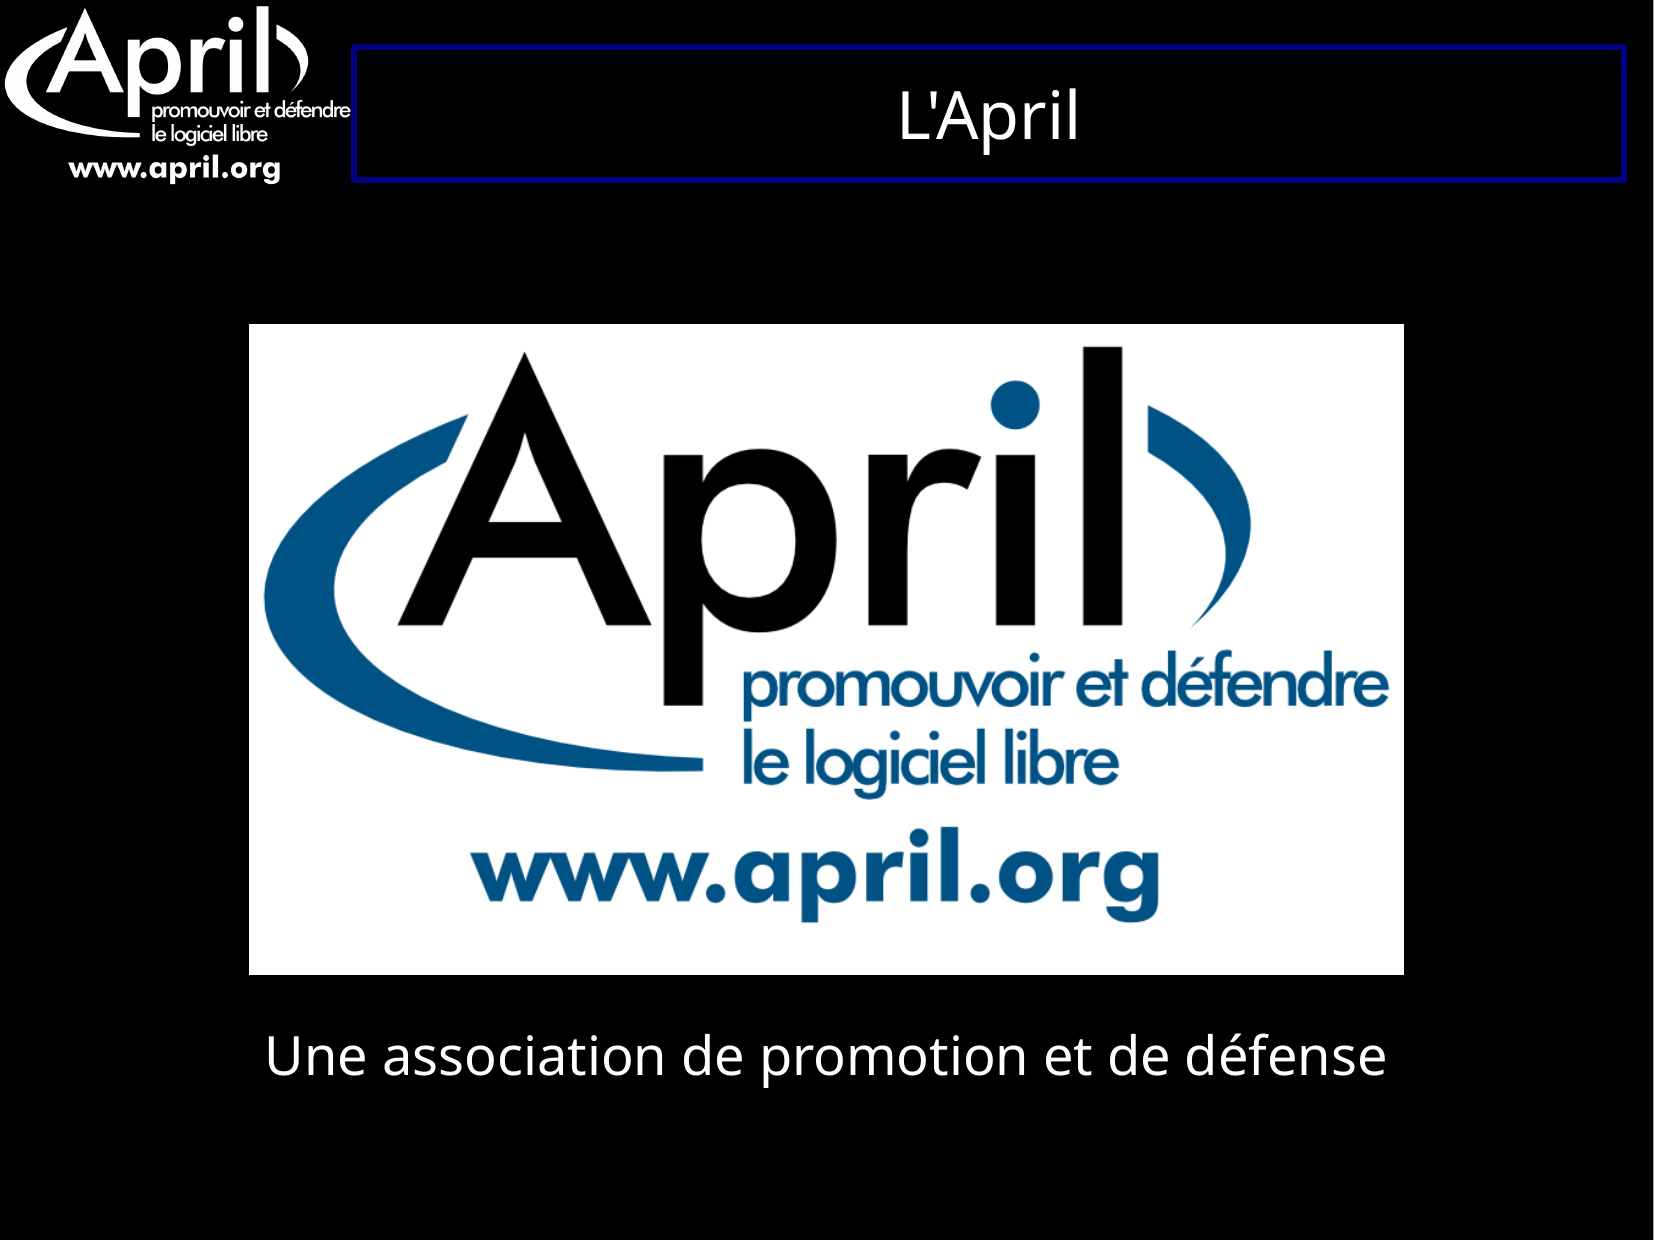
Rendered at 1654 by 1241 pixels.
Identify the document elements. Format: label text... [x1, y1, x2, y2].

picture [249, 324, 1404, 975]
title L'April [354, 47, 1625, 181]
picture [0, 0, 355, 200]
text_box Une association de promotion et de défense [191, 1009, 1462, 1088]
